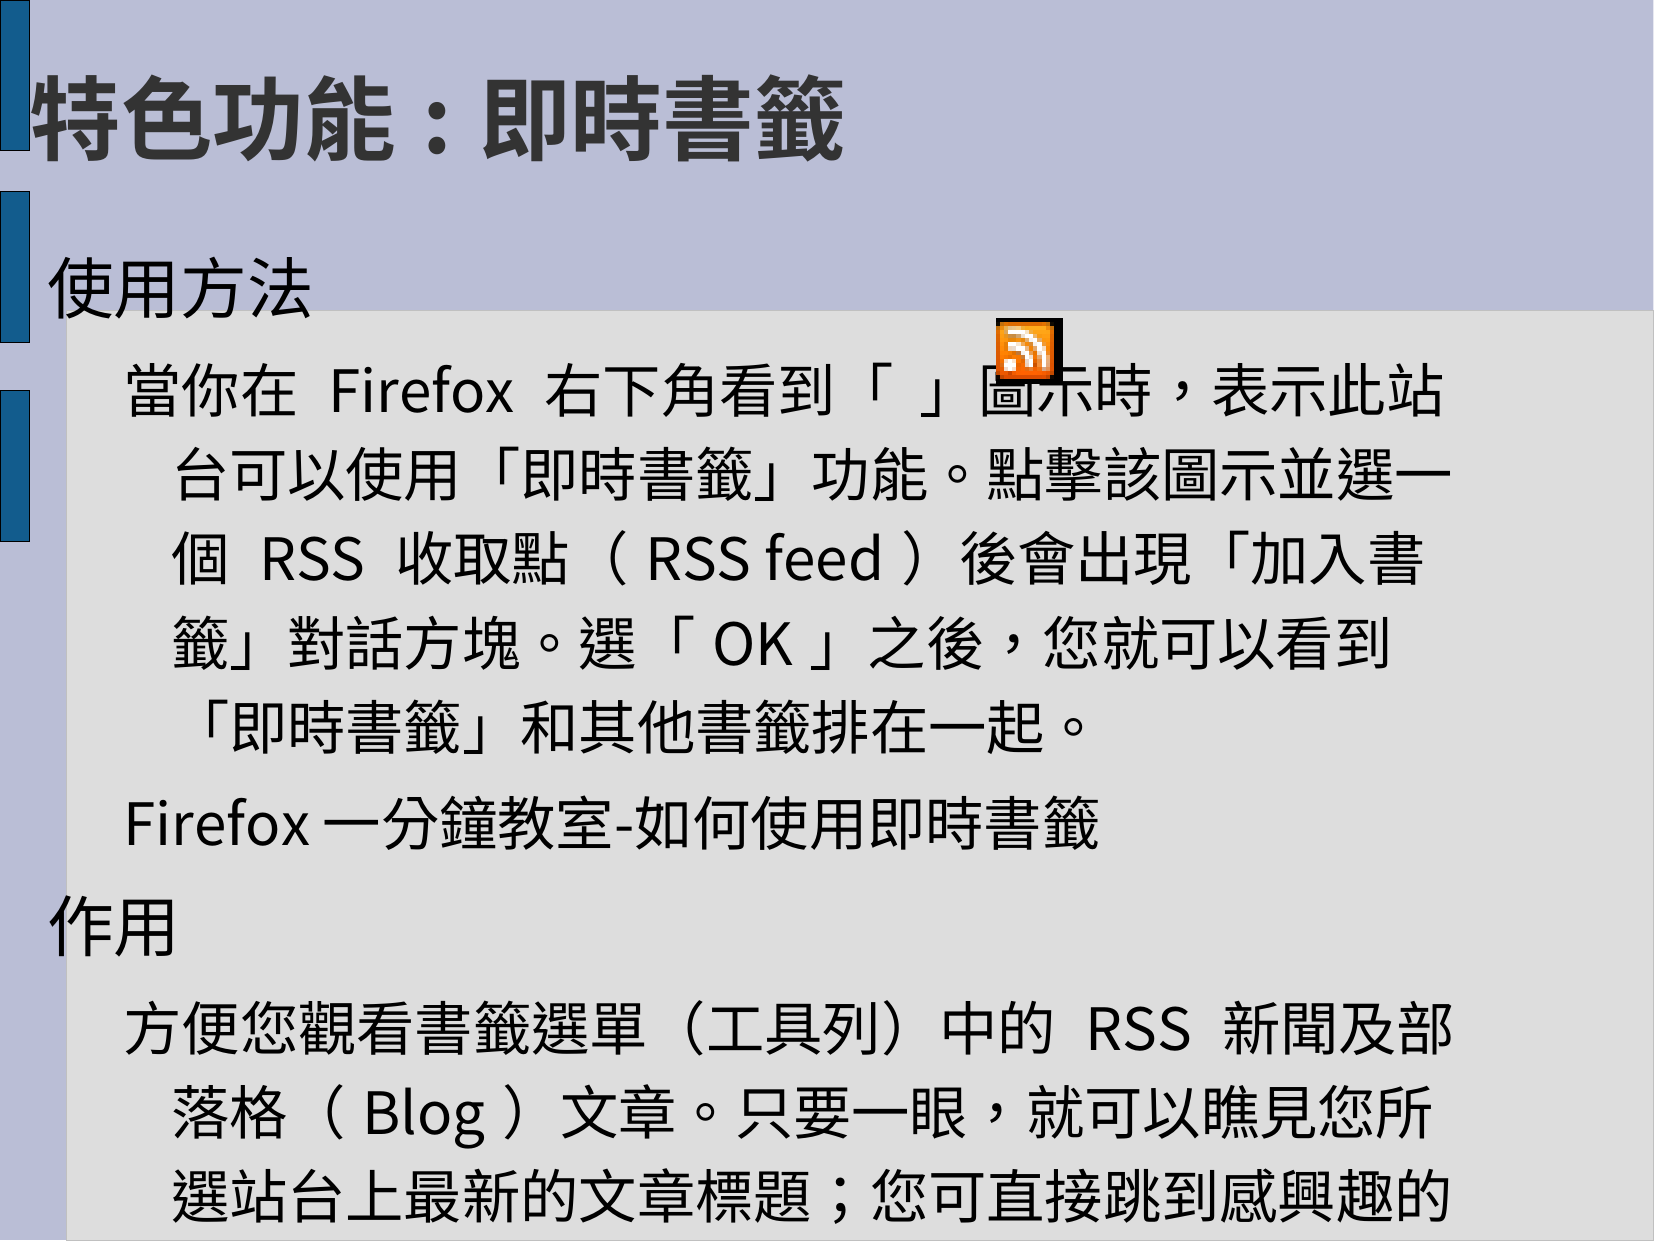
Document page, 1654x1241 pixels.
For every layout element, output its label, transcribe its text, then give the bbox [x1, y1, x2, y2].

list 使用方法 當你在 Firefox 右下角看到「 」圖示時，表示此站台可以使用「即時書籤」功能。點擊該圖示並選一個 RSS 收取點（RSS feed）後會出現「加入書籤」對話方塊。選「OK」之後，您就可以看到「即時書籤」和其他書籤排在一起。 Firefox 一分鐘教室-如何使用即時書籤 作用 方便您觀看書籤選單（工具列）中的 RSS 新聞及部落格（Blog）文章。只要一眼，就可以瞧見您所選站台上最新的文章標題；您可直接跳到感興趣的文章，藉此節省您的時間。 [29, 236, 1477, 1142]
picture [996, 318, 1063, 384]
title 特色功能:即時書籤 [29, 49, 1506, 178]
